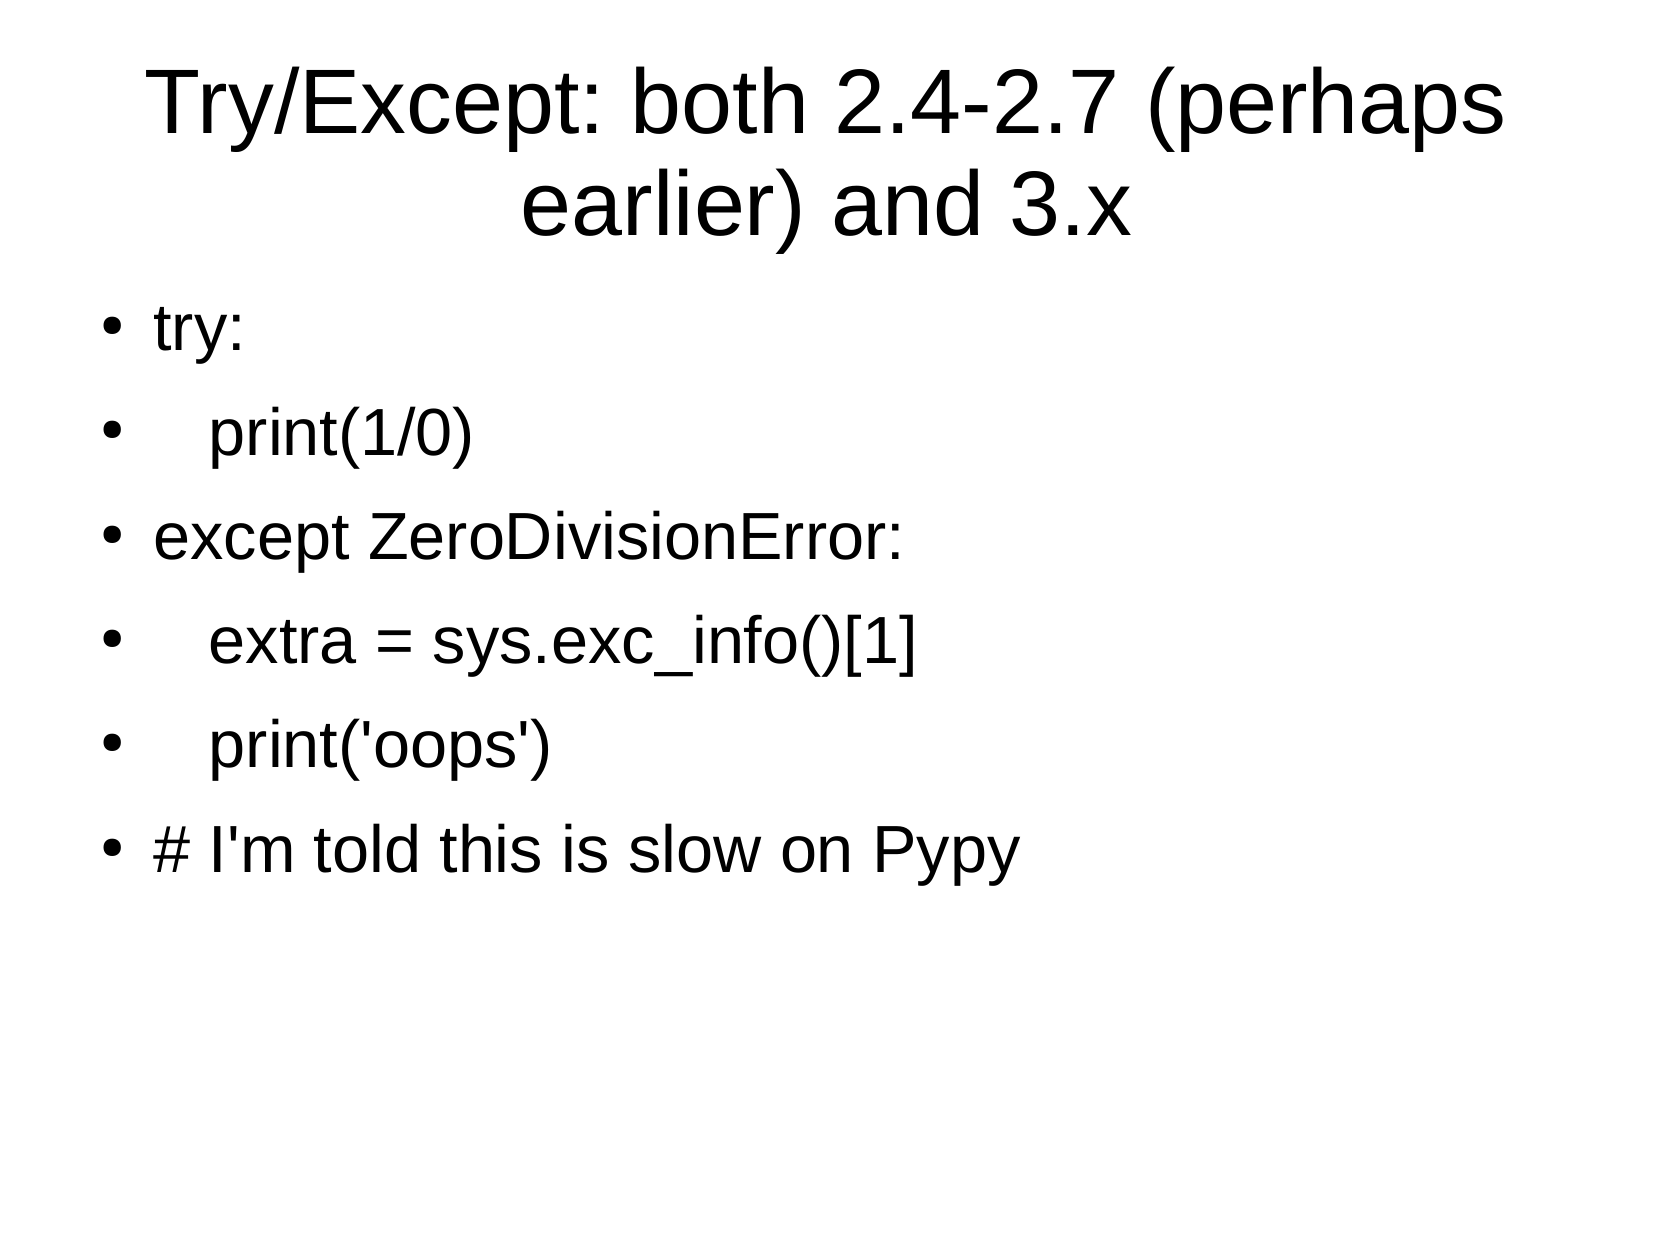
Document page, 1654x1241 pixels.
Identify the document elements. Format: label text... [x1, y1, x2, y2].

title Try/Except: both 2.4-2.7 (perhaps earlier) and 3.x [82, 49, 1571, 257]
list try: print(1/0) except ZeroDivisionError: extra = sys.exc_info()[1] print('oops') # I'm told this is slow on Pypy [82, 290, 1538, 1010]
